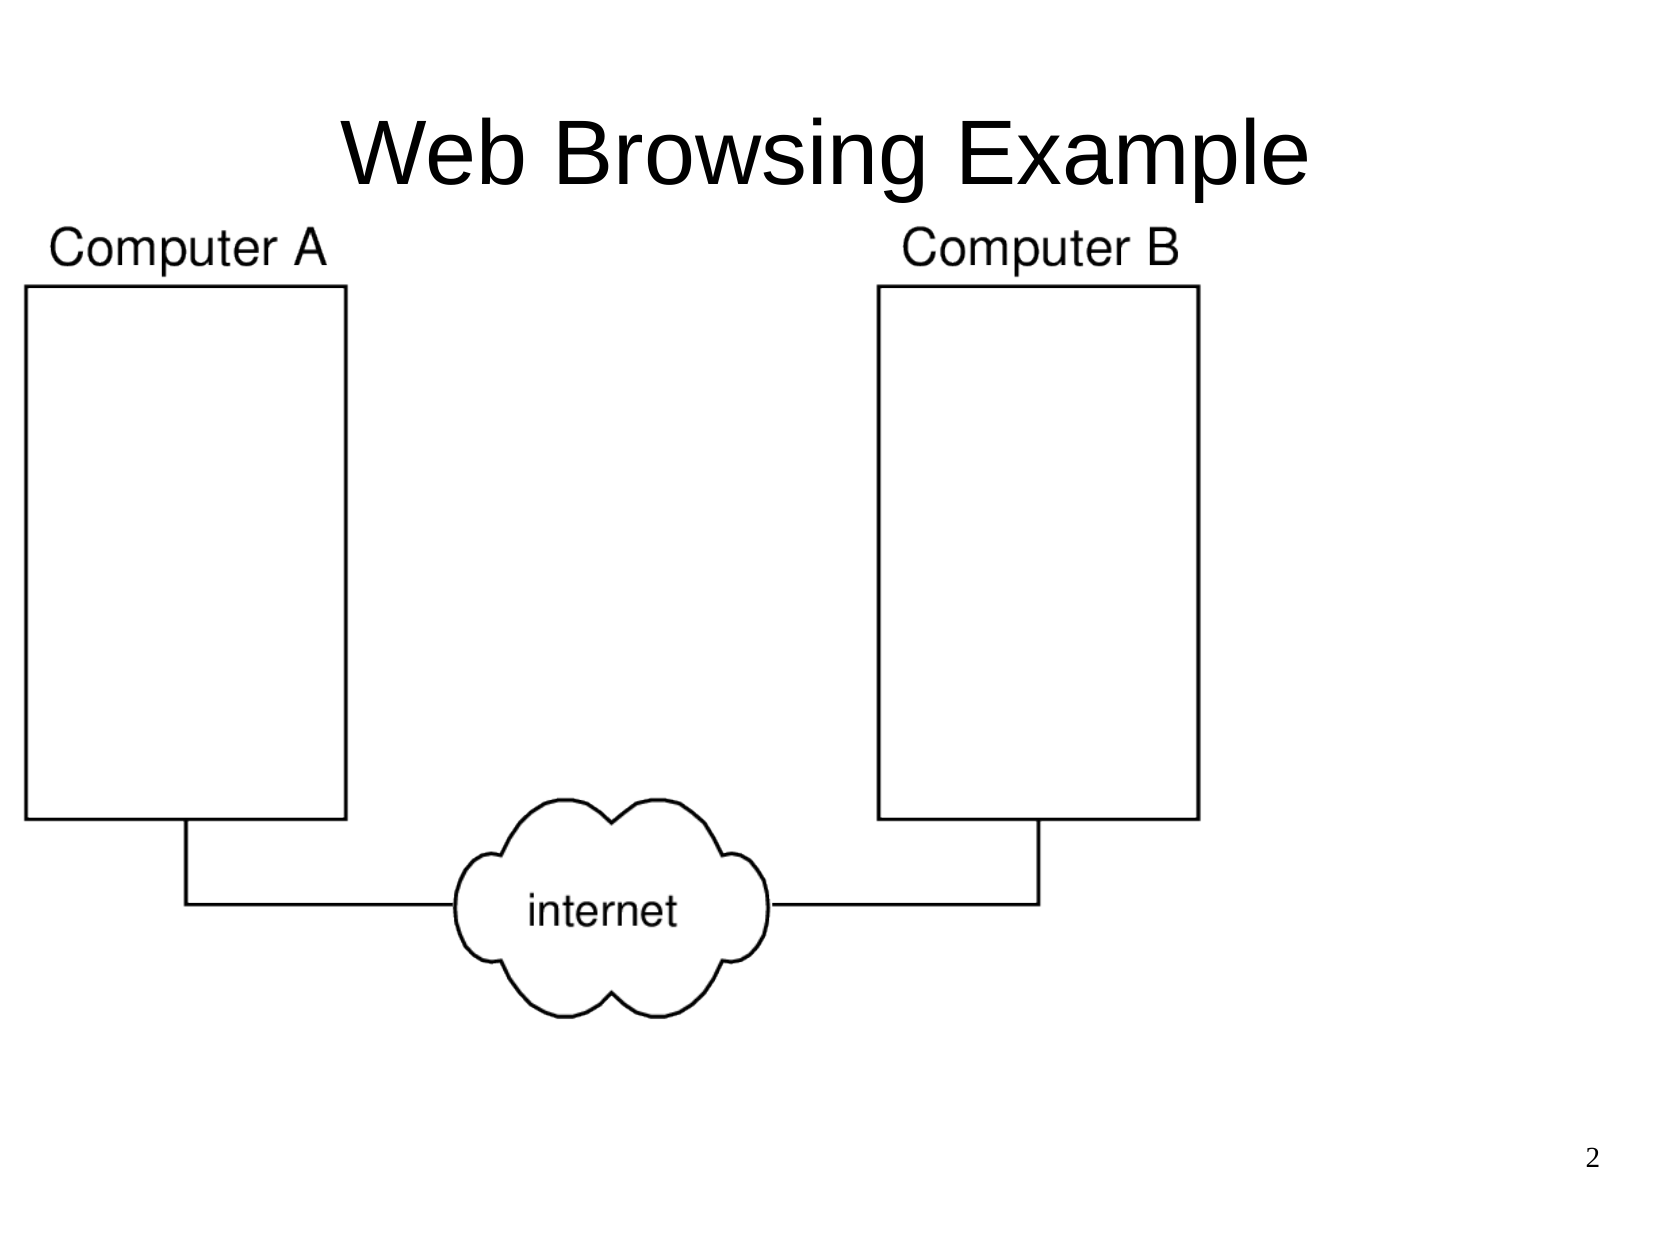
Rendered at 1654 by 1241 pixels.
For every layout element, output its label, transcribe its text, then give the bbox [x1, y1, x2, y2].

title Web Browsing Example [82, 49, 1571, 218]
picture [21, 218, 1654, 1022]
